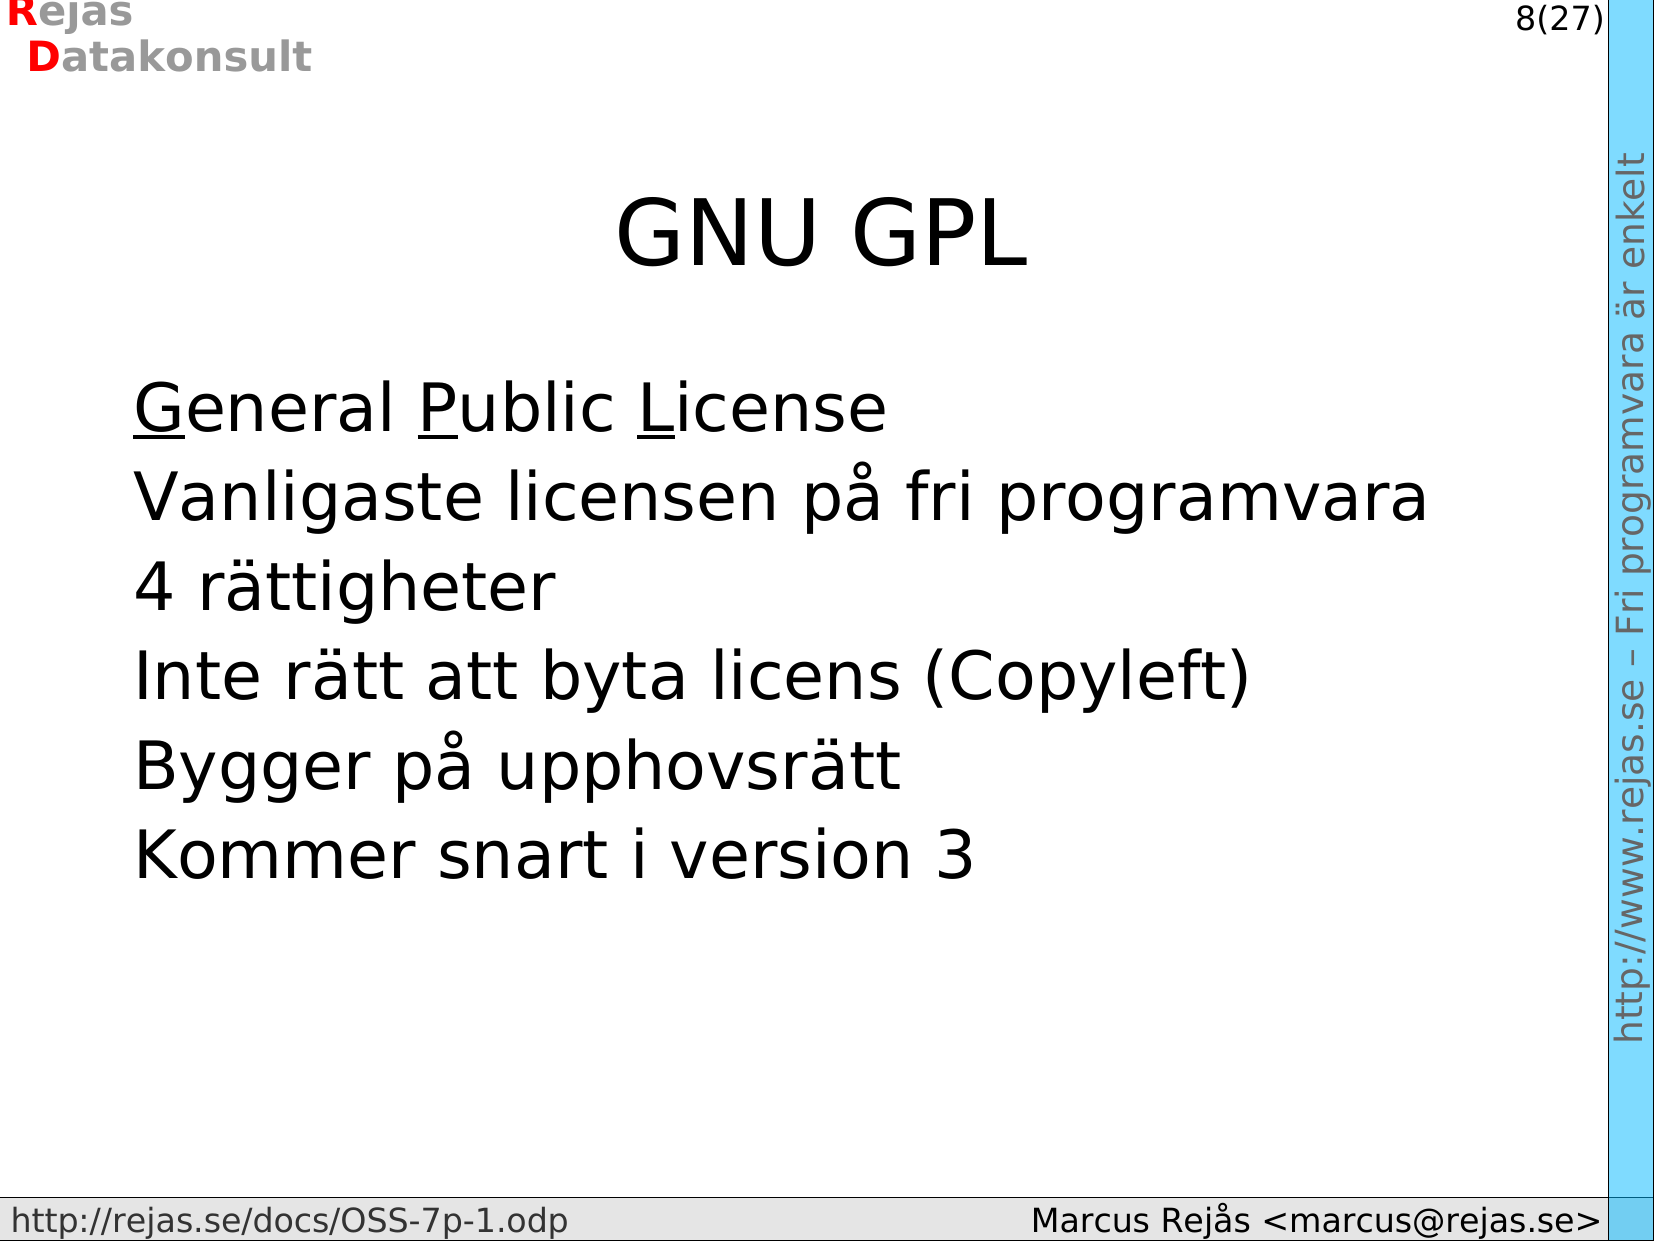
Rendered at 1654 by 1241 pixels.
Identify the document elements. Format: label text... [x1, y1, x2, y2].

title GNU GPL [115, 130, 1528, 338]
list General Public License Vanligaste licensen på fri programvara 4 rättigheter Inte rätt att byta licens (Copyleft) Bygger på upphovsrätt Kommer snart i version 3 [115, 368, 1528, 1165]
